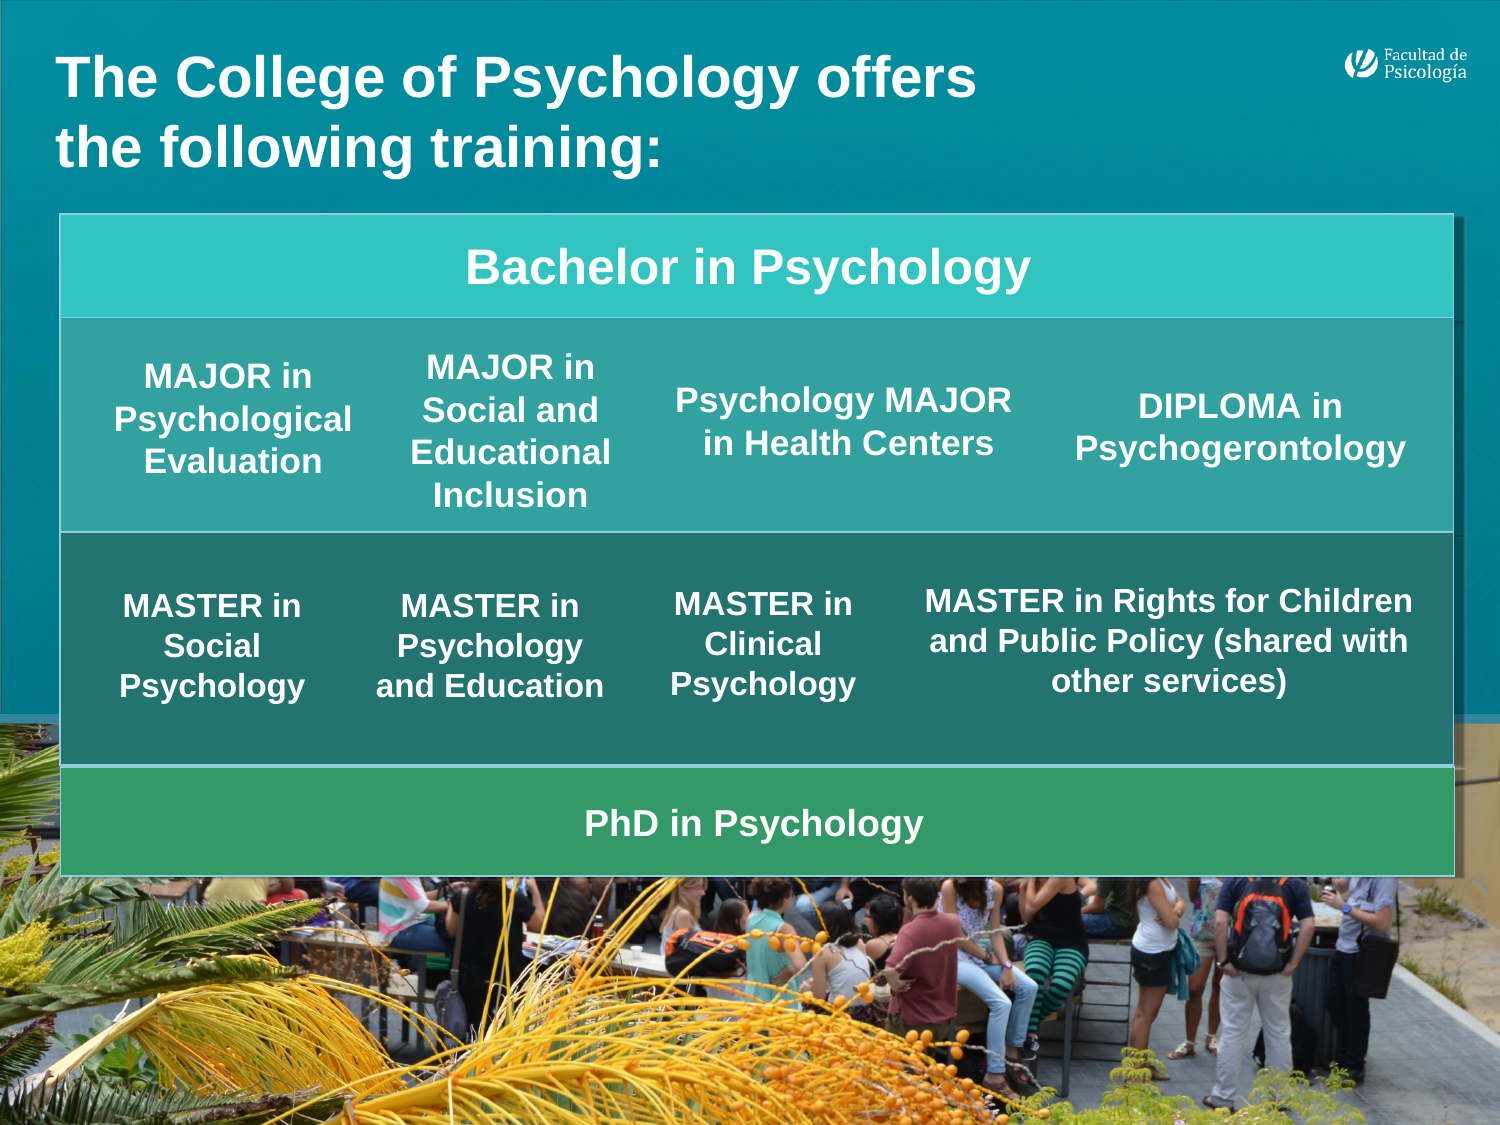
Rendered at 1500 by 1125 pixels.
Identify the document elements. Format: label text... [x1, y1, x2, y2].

text_box MASTER in Rights for Children and Public Policy (shared with other services) [903, 571, 1436, 708]
text_box PhD in Psychology [66, 791, 1442, 852]
text_box [59, 213, 1455, 877]
text_box Psychology MAJOR in Health Centers [709, 369, 1107, 470]
text_box The College of Psychology offers the following training: [41, 31, 1002, 176]
text_box MASTER in Clinical Psychology [631, 574, 896, 710]
text_box MAJOR in Social and Educational Inclusion [312, 336, 709, 523]
text_box MAJOR in Psychological Evaluation [94, 345, 312, 489]
picture [0, 0, 1500, 714]
text_box Bachelor in Psychology [450, 227, 1047, 303]
picture [0, 724, 1500, 1125]
text_box DIPLOMA in Psychogerontology [1010, 375, 1471, 476]
text_box MASTER in Psychology and Education [354, 576, 626, 712]
text_box MASTER in Social Psychology [58, 576, 354, 712]
